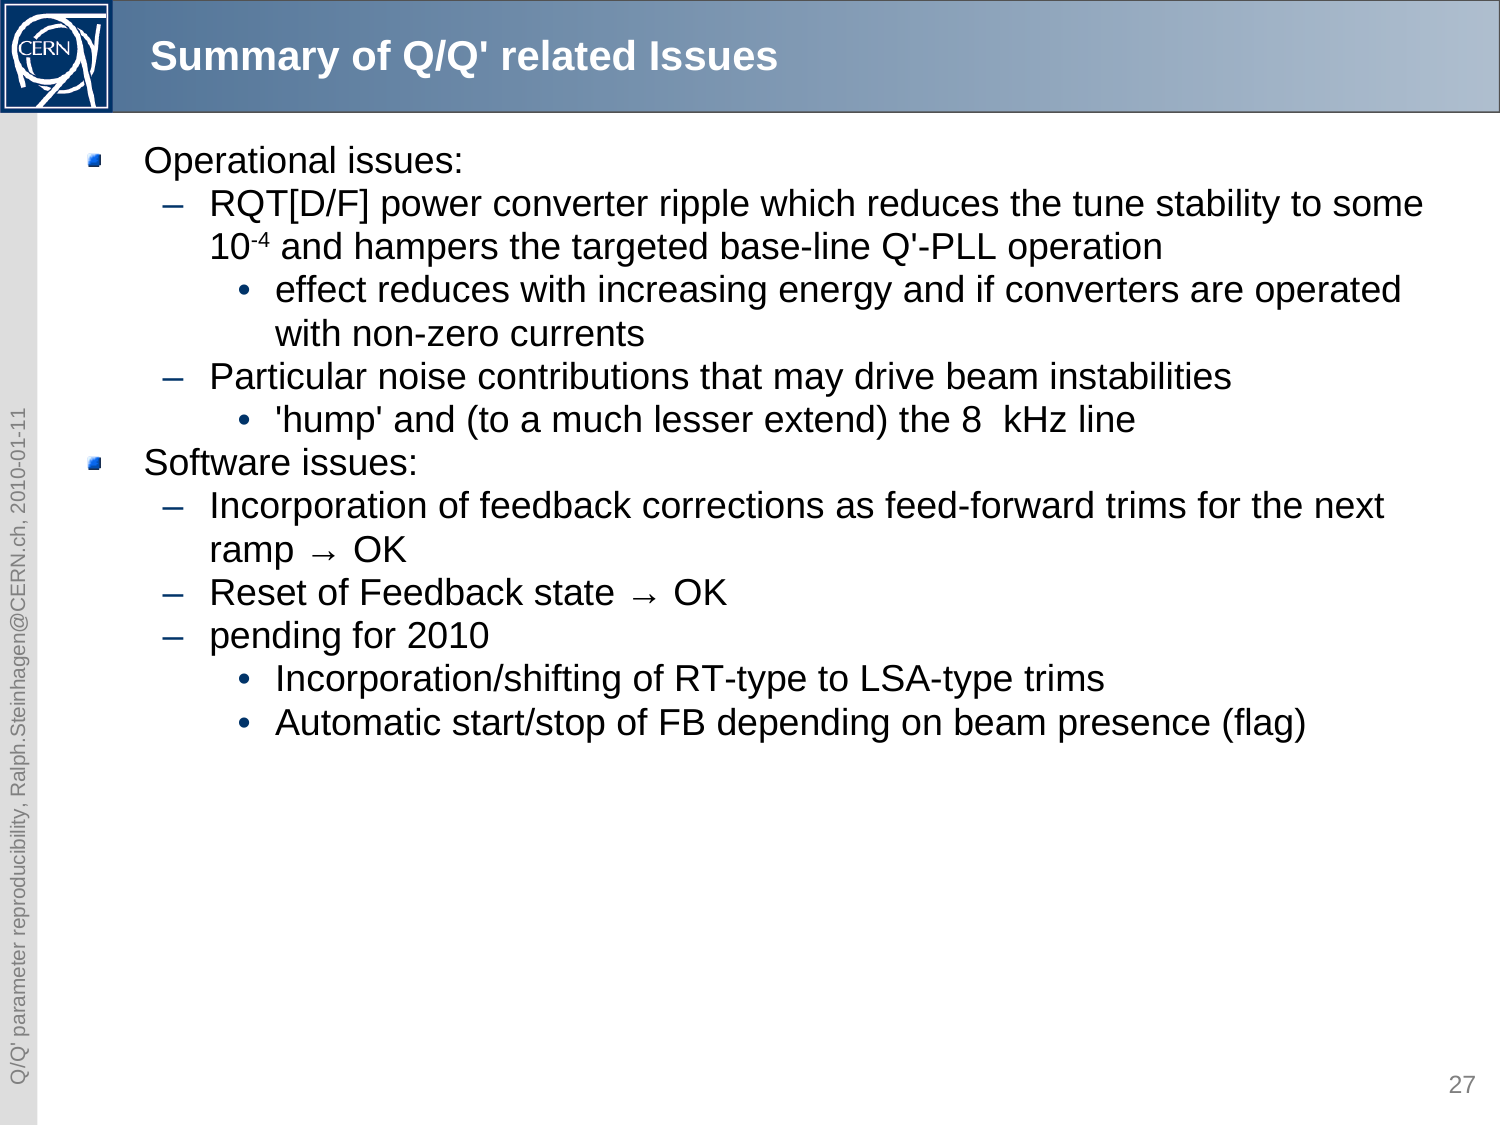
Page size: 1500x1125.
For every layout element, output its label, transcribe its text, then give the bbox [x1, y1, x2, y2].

picture [0, 0, 113, 113]
list Operational issues: RQT[D/F] power converter ripple which reduces the tune stability to some 10-4 and hampers the targeted base-line Q'-PLL operation effect reduces with increasing energy and if converters are operated with non-zero currents Particular noise contributions that may drive beam instabilities 'hump' and (to a much lesser extend) the 8 kHz line Software issues: Incorporation of feedback corrections as feed-forward trims for the next ramp → OK Reset of Feedback state → OK pending for 2010 Incorporation/shifting of RT-type to LSA-type trims Automatic start/stop of FB depending on beam presence (flag) [87, 137, 1438, 1016]
title Summary of Q/Q' related Issues [150, 0, 1201, 113]
